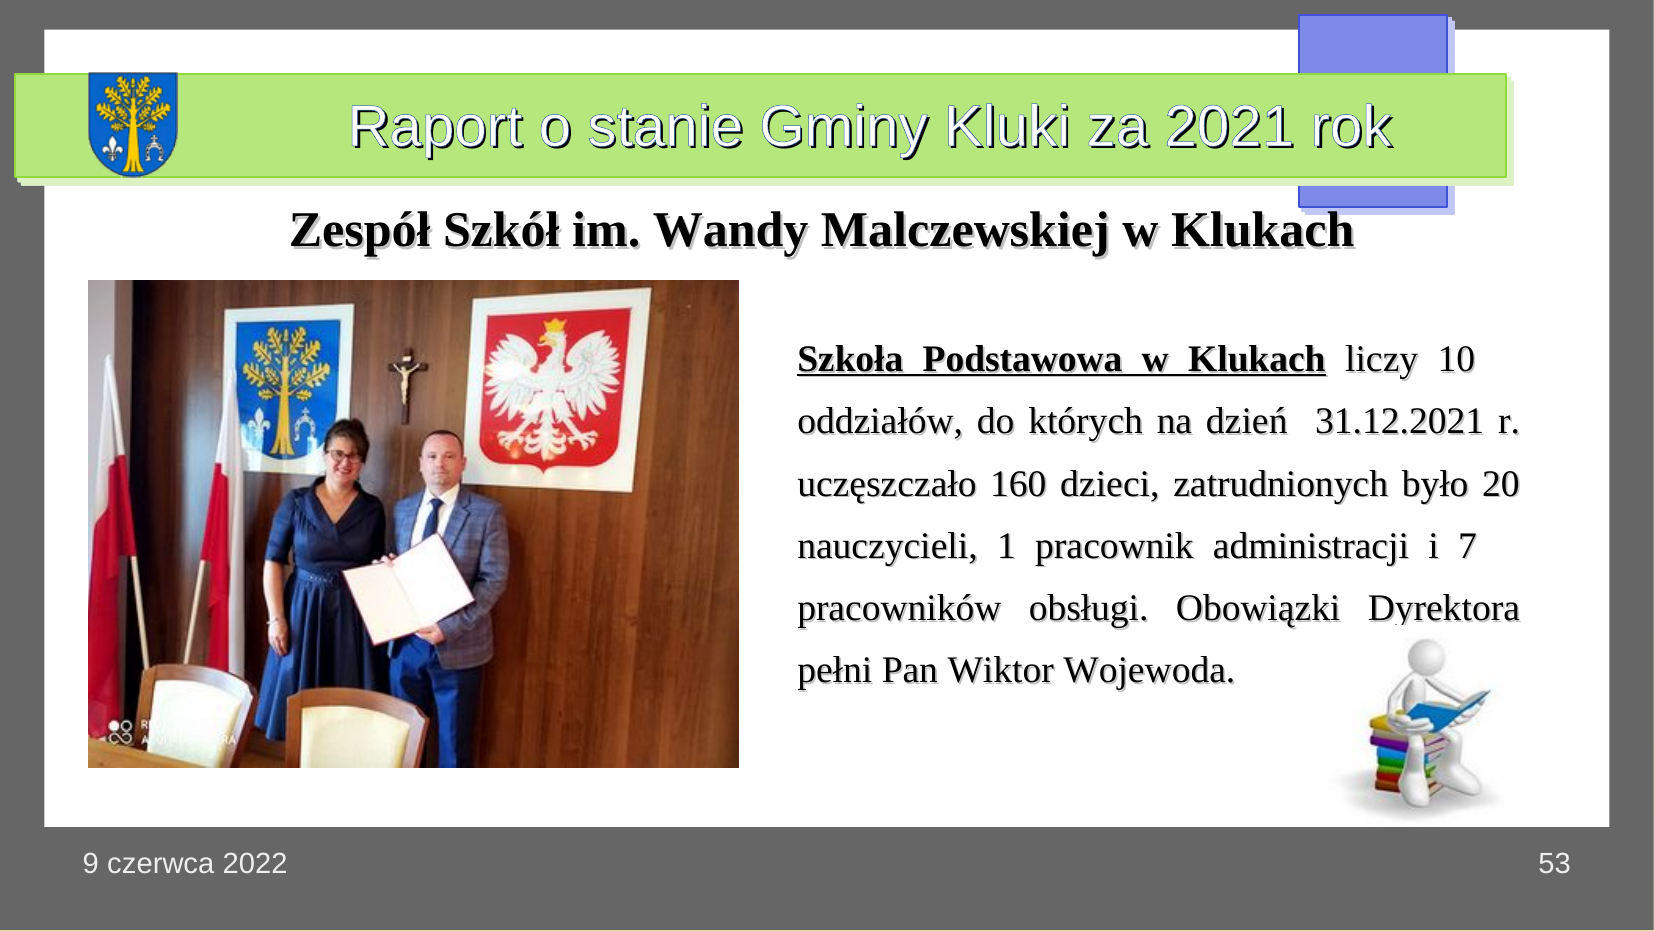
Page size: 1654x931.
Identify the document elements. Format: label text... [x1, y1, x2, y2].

text_box Zespół Szkół im. Wandy Malczewskiej w Klukach Szkoła Podstawowa w Klukach liczy 10 oddziałów, do których na dzień 31.12.2021 r. uczęszczało 160 dzieci, zatrudnionych było 20 nauczycieli, 1 pracownik administracji i 7 pracowników obsługi. Obowiązki Dyrektora pełni Pan Wiktor Wojewoda. [118, 236, 1536, 768]
picture [88, 280, 739, 768]
picture [88, 72, 178, 178]
picture [1328, 625, 1530, 827]
title Raport o stanie Gminy Kluki za 2021 rok [242, 73, 1654, 178]
